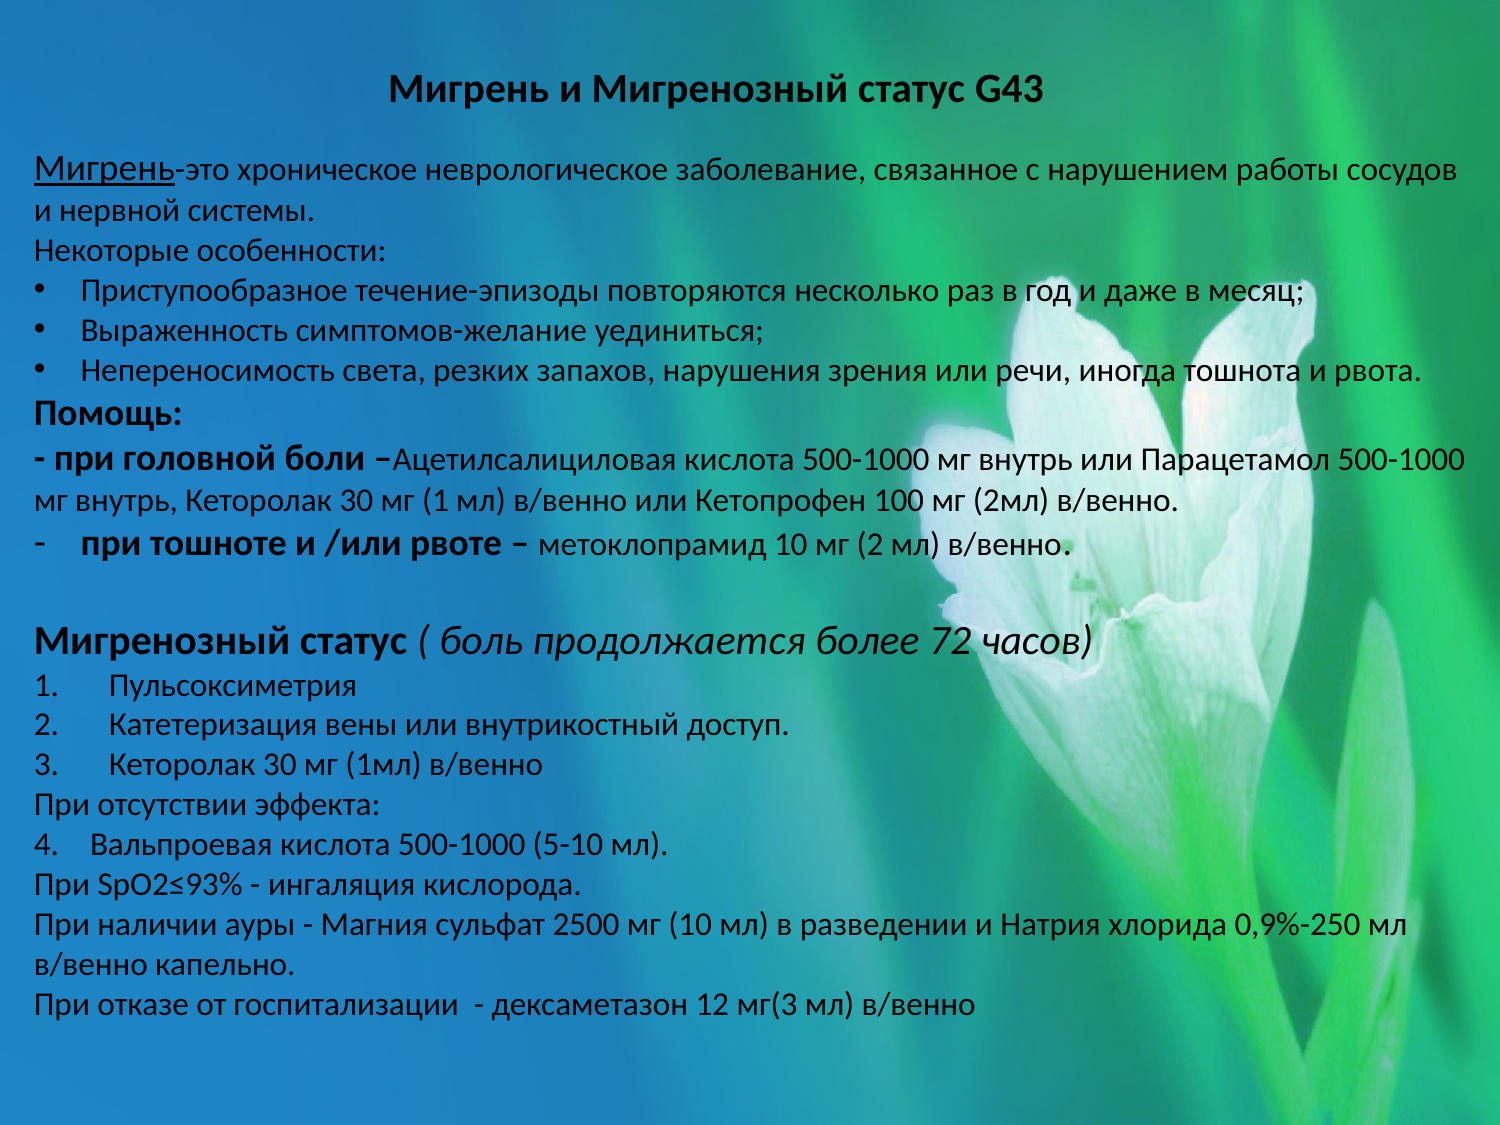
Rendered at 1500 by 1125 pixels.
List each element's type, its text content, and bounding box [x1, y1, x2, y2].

text_box Мигрень-это хроническое неврологическое заболевание, связанное с нарушением работы сосудов и нервной системы. Некоторые особенности: Приступообразное течение-эпизоды повторяются несколько раз в год и даже в месяц; Выраженность симптомов-желание уединиться; Непереносимость света, резких запахов, нарушения зрения или речи, иногда тошнота и рвота. Помощь: - при головной боли –Ацетилсалициловая кислота 500-1000 мг внутрь или Парацетамол 500-1000 мг внутрь, Кеторолак 30 мг (1 мл) в/венно или Кетопрофен 100 мг (2мл) в/венно. при тошноте и /или рвоте – метоклопрамид 10 мг (2 мл) в/венно. Мигренозный статус ( боль продолжается более 72 часов) Пульсоксиметрия Катетеризация вены или внутрикостный доступ. Кеторолак 30 мг (1мл) в/венно При отсутствии эффекта: Вальпроевая кислота 500-1000 (5-10 мл). При SpO2≤93% - ингаляция кислорода. При наличии ауры - Магния сульфат 2500 мг (10 мл) в разведении и Натрия хлорида 0,9%-250 мл в/венно капельно. При отказе от госпитализации - дексаметазон 12 мг(3 мл) в/венно [18, 135, 1485, 1040]
text_box Мигрень и Мигренозный статус G43 [321, 53, 1111, 119]
